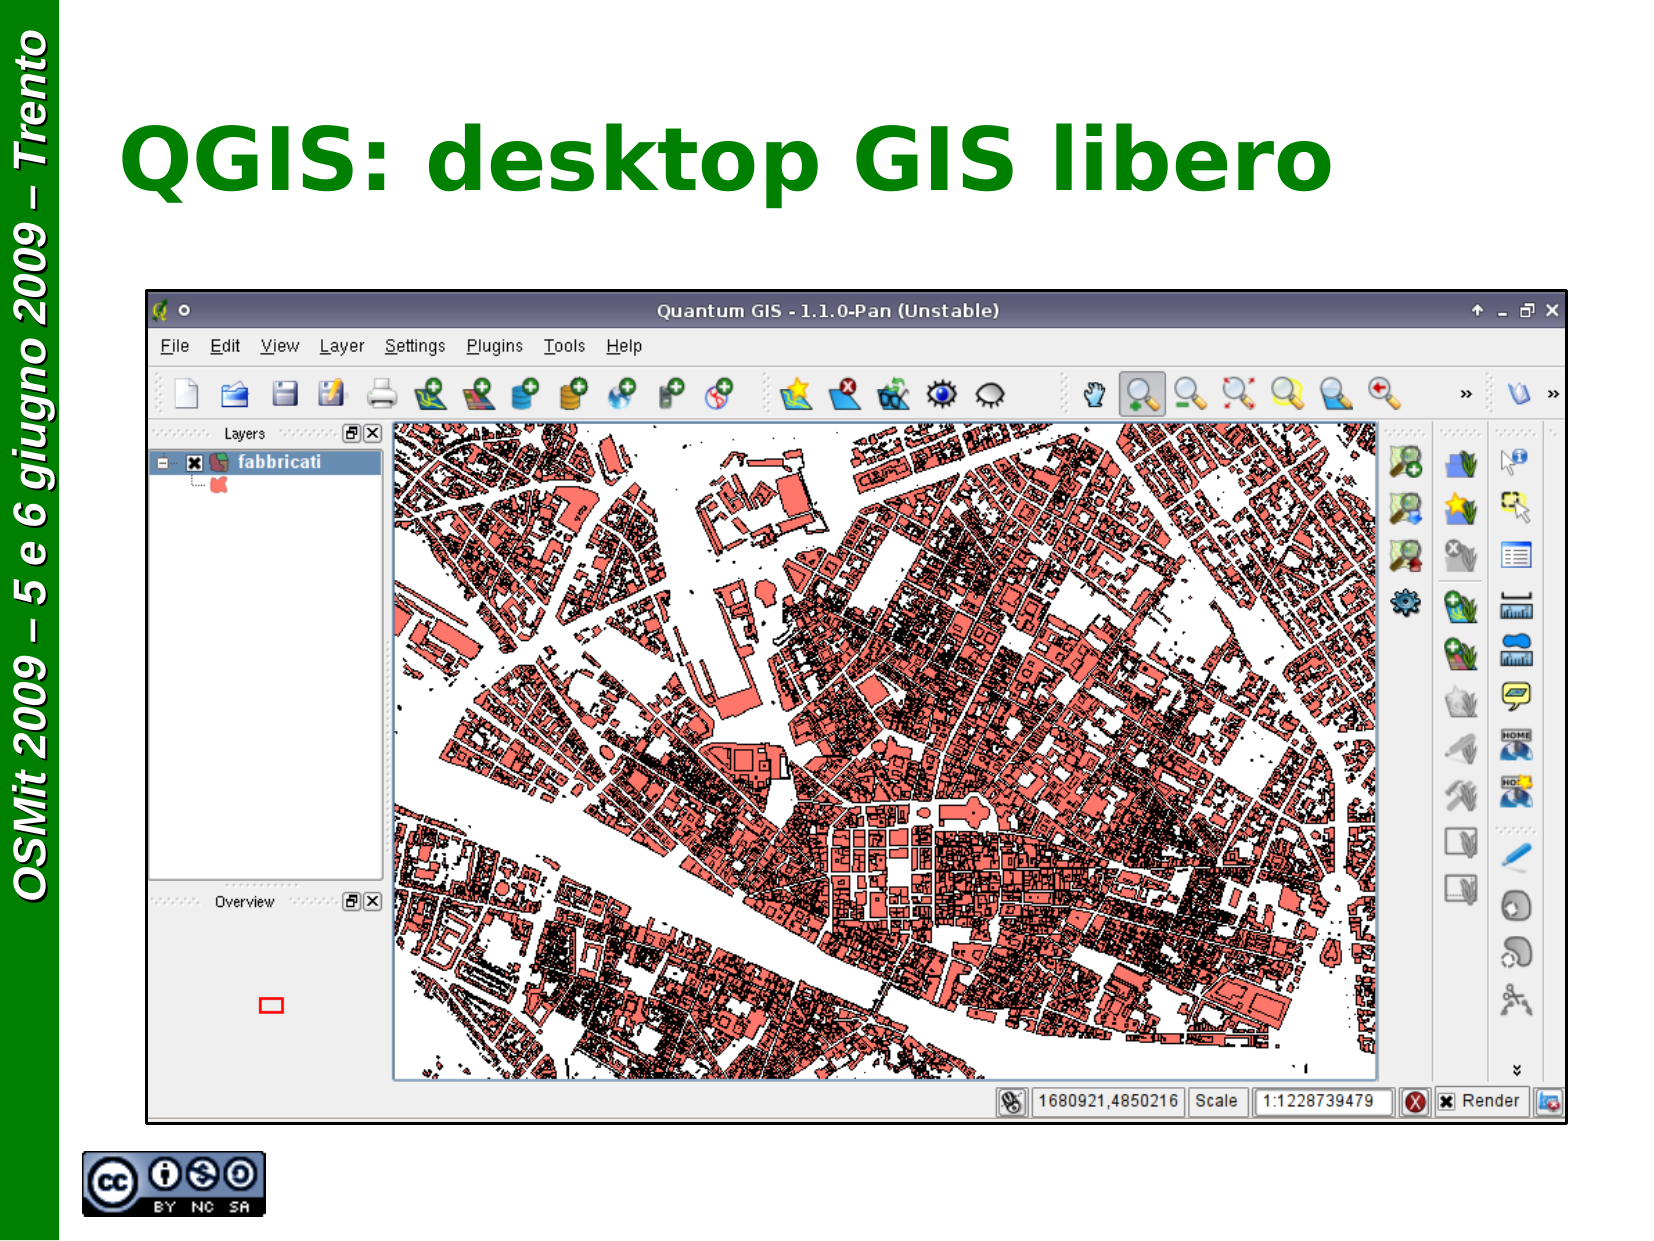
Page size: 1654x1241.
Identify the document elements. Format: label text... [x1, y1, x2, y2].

picture [147, 291, 1565, 1123]
picture [82, 1151, 266, 1217]
title QGIS: desktop GIS libero [118, 64, 1394, 257]
